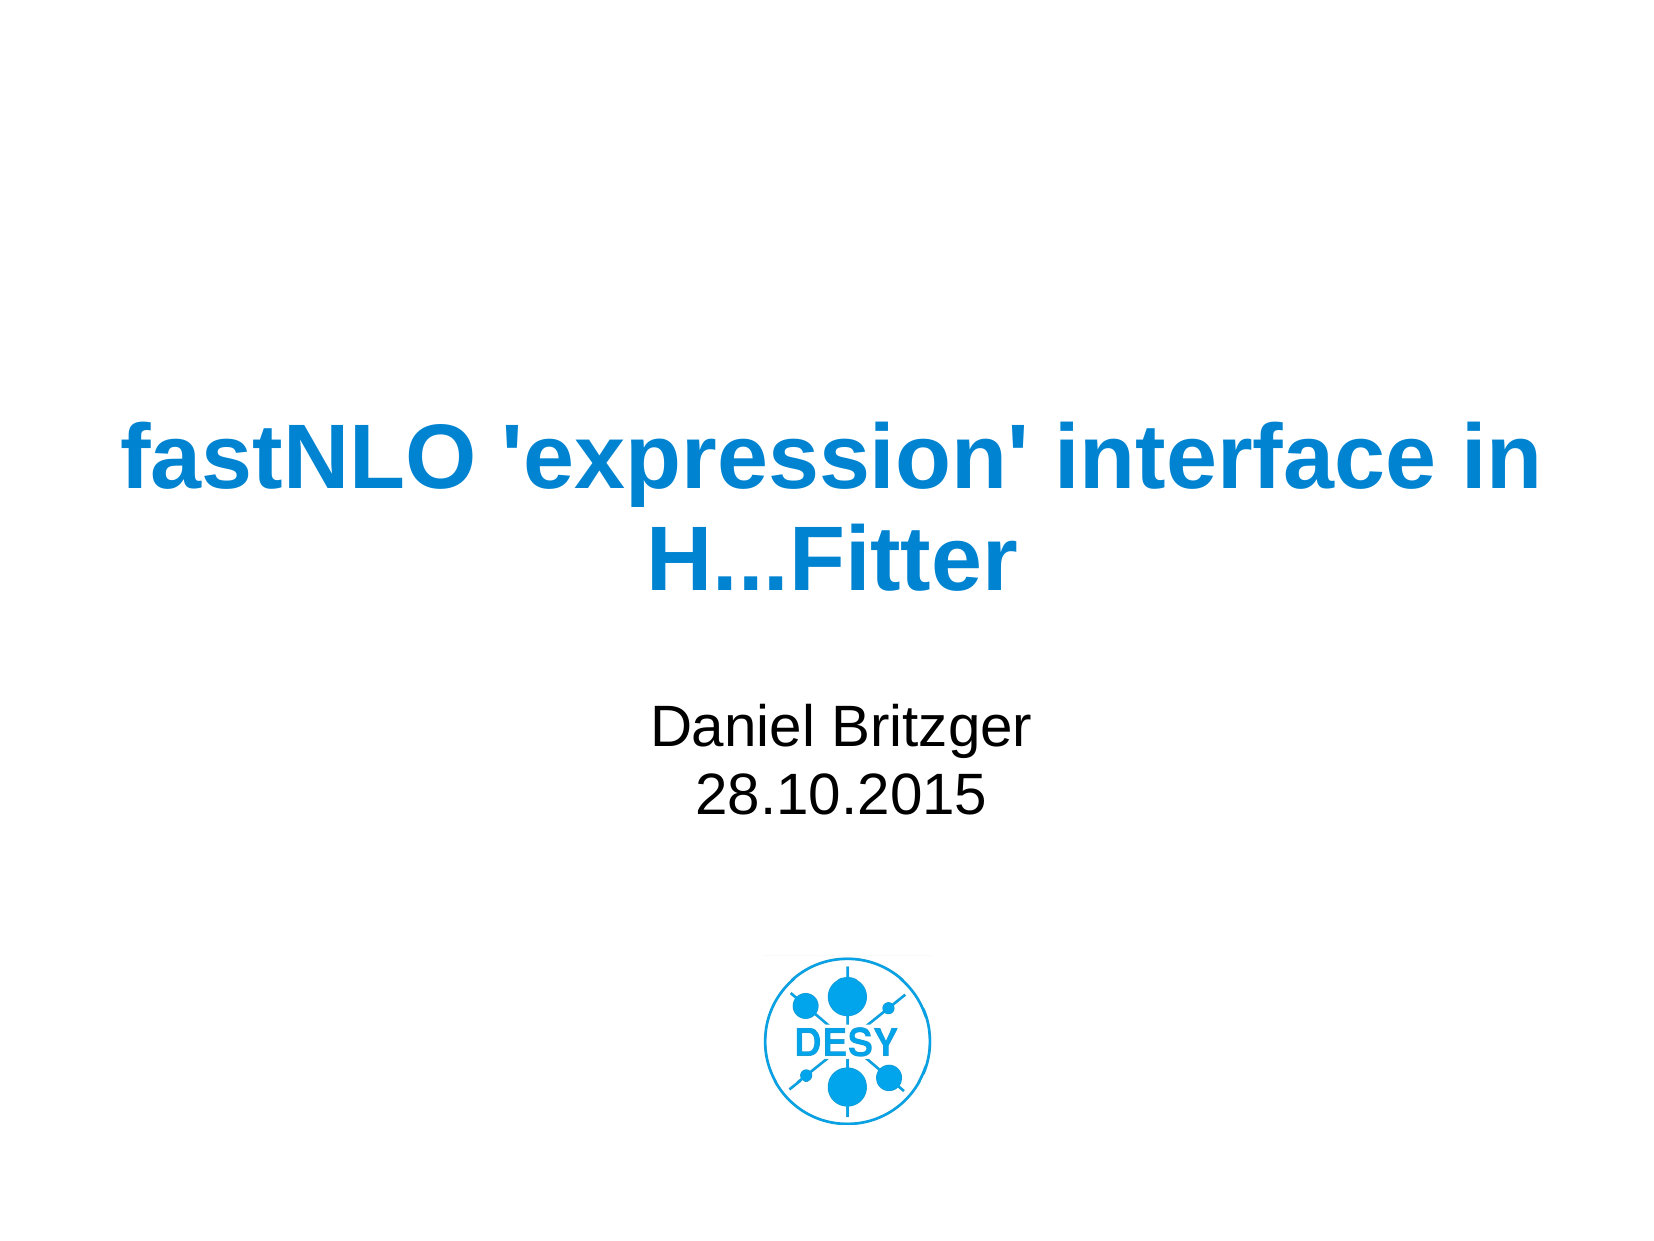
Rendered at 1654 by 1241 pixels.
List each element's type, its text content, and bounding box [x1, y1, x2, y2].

picture [767, 961, 928, 1122]
picture [761, 955, 934, 1125]
title fastNLO 'expression' interface in H...Fitter [70, 405, 1595, 611]
list Daniel Britzger 28.10.2015 [70, 625, 1595, 1158]
